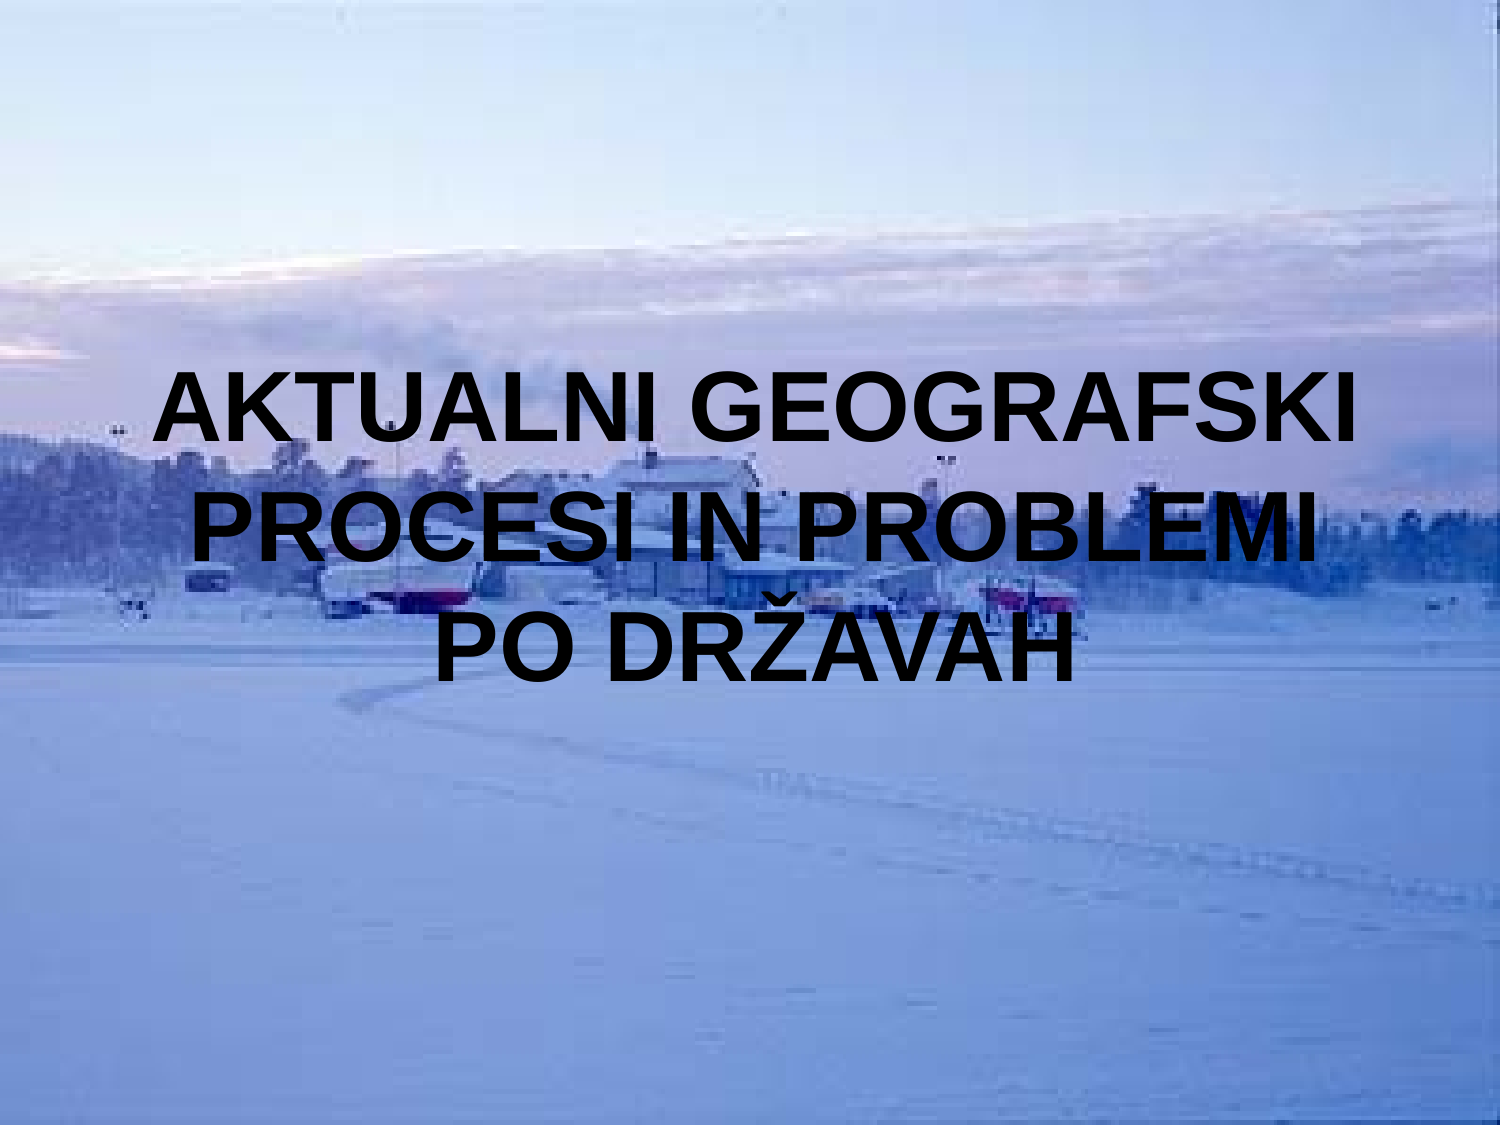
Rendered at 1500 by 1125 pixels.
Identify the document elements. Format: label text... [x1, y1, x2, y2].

title AKTUALNI GEOGRAFSKI PROCESI IN PROBLEMI PO DRŽAVAH [123, 208, 1388, 835]
picture [0, 0, 1500, 1125]
